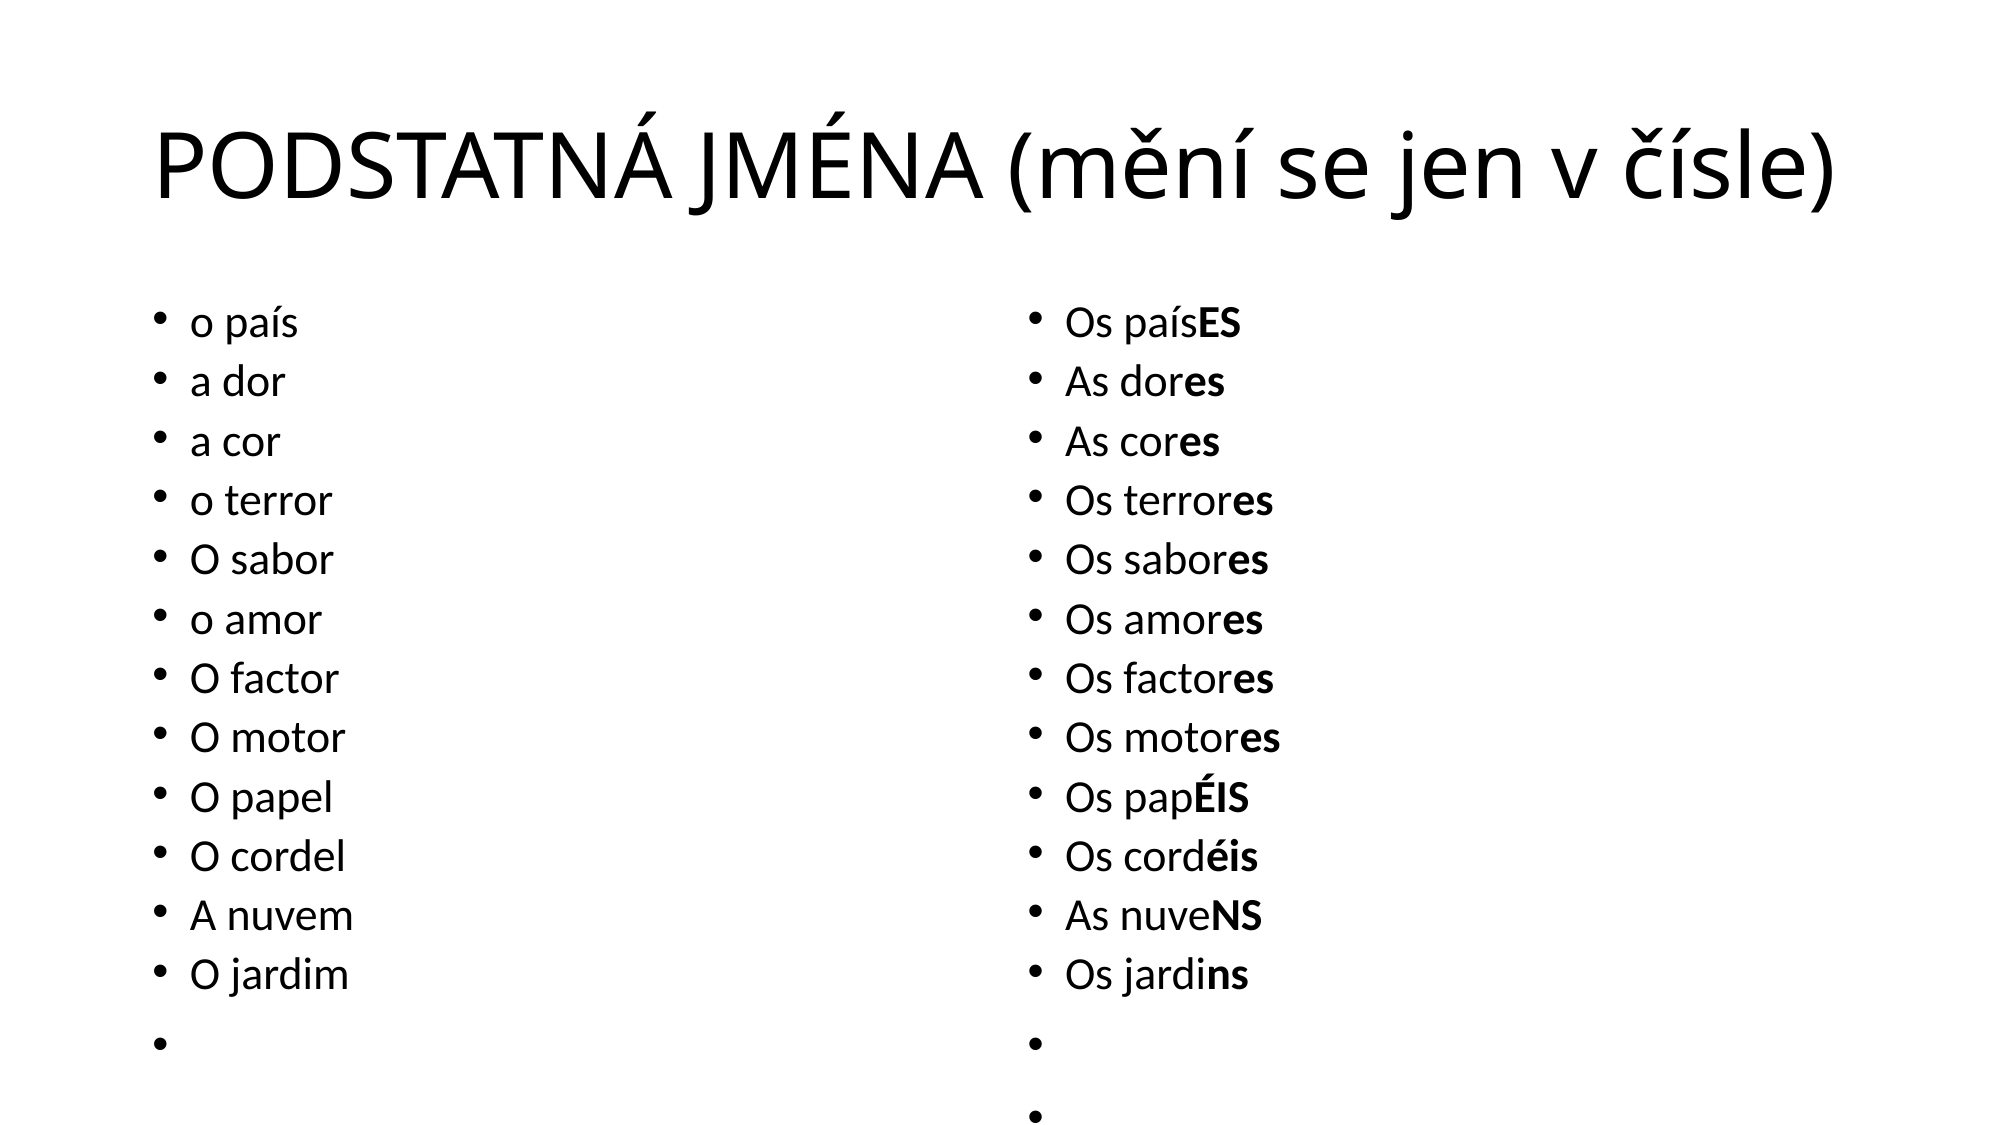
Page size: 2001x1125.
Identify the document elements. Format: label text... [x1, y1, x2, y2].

list Os paísES As dores As cores Os terrores Os sabores Os amores Os factores Os motores Os papÉIS Os cordéis As nuveNS Os jardins [1012, 299, 1863, 1014]
title PODSTATNÁ JMÉNA (mění se jen v čísle) [137, 59, 1863, 278]
list o país a dor a cor o terror O sabor o amor O factor O motor O papel O cordel A nuvem O jardim [137, 299, 988, 1014]
